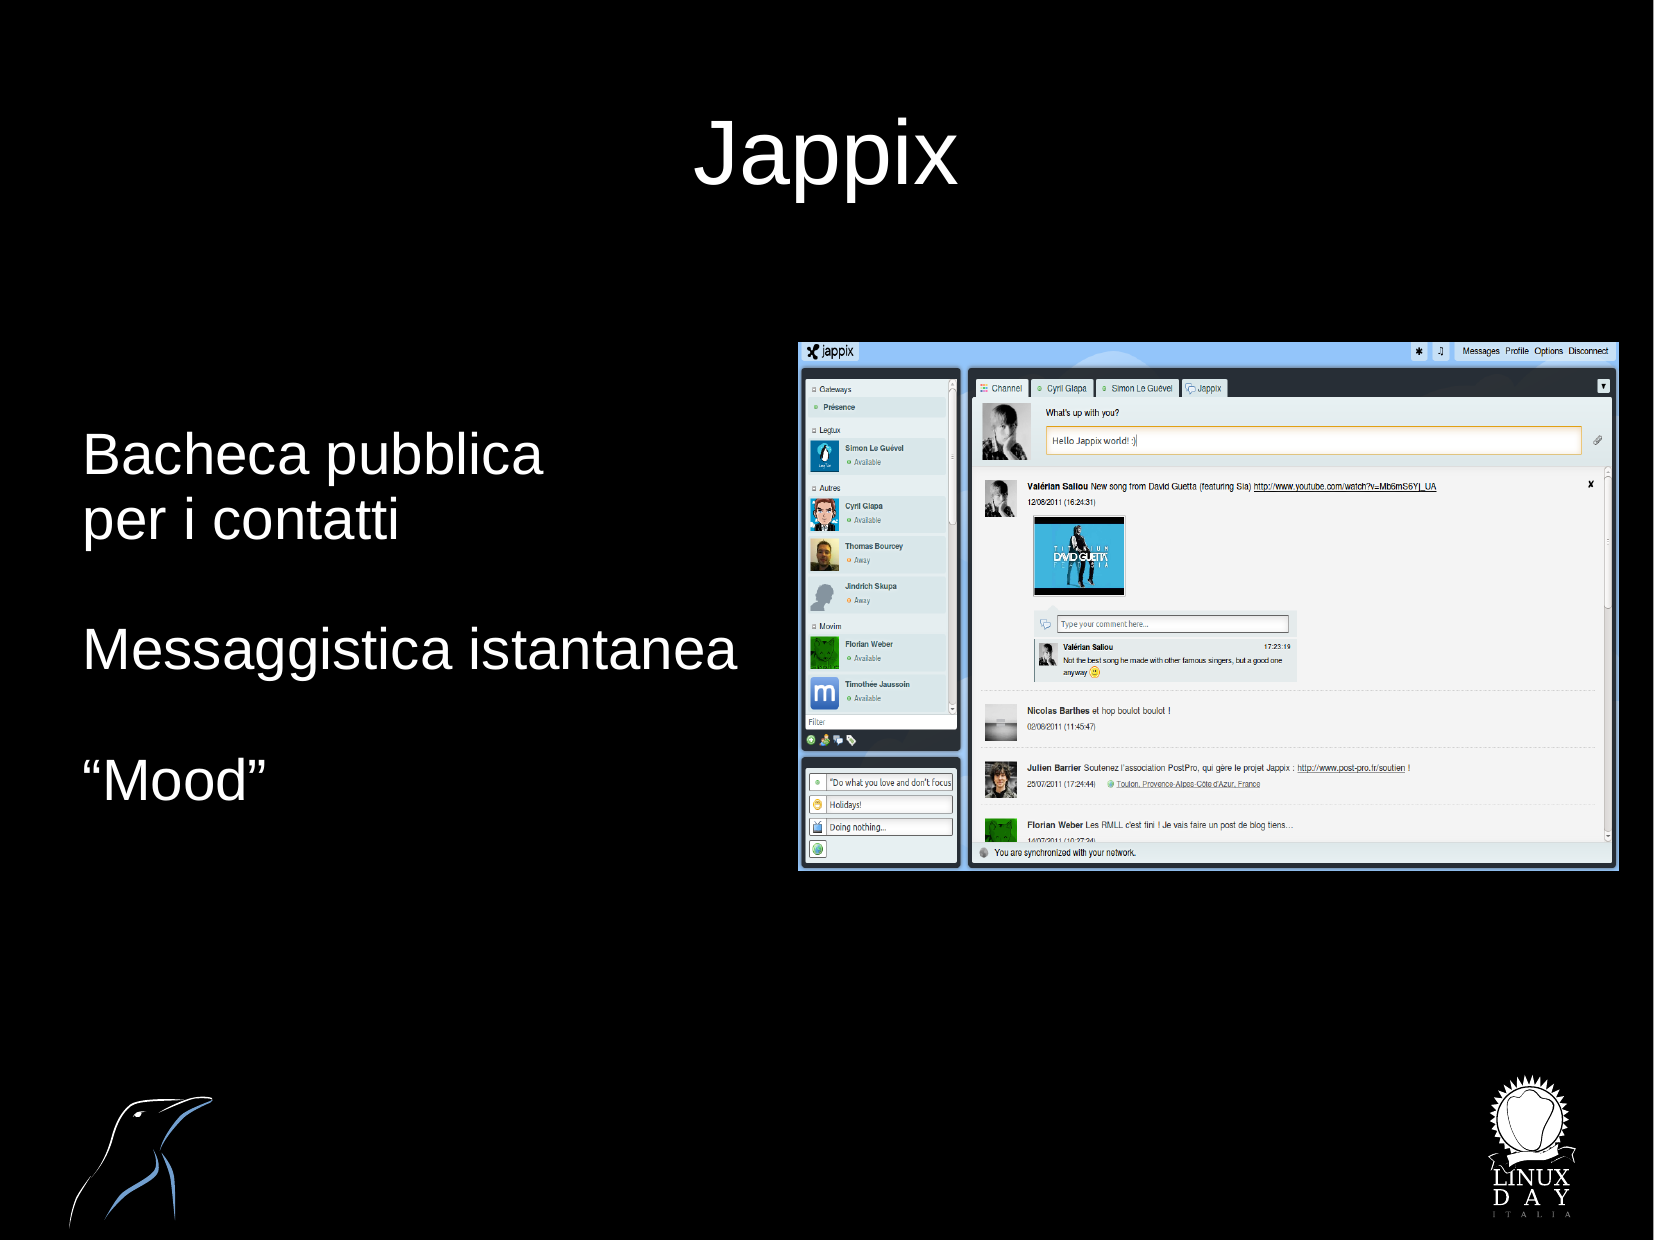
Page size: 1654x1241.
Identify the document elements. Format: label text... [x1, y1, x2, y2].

title Jappix [82, 49, 1571, 257]
subtitle Bacheca pubblica per i contatti Messaggistica istantanea “Mood” [82, 289, 1571, 1010]
picture [798, 342, 1619, 871]
